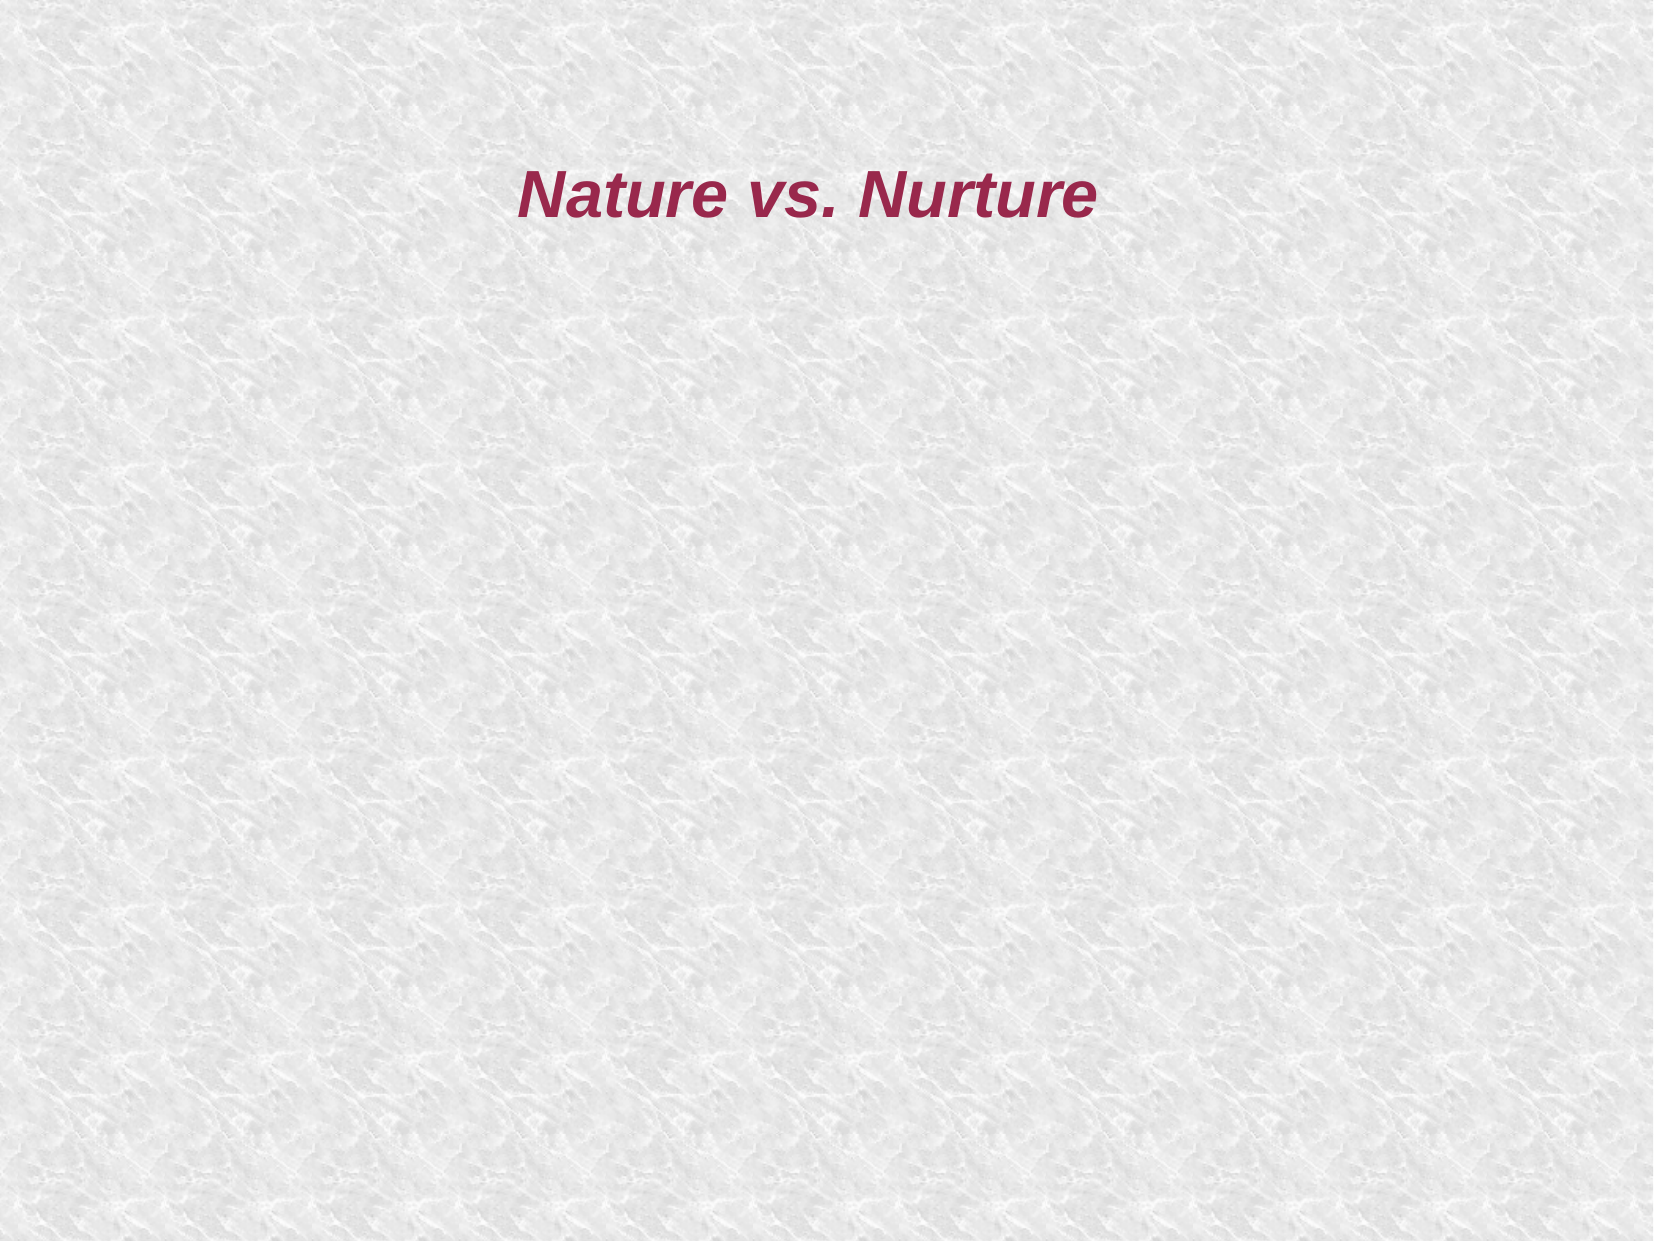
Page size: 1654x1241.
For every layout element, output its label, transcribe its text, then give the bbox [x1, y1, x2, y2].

title Nature vs. Nurture [82, 90, 1535, 298]
picture [0, 0, 1654, 1241]
